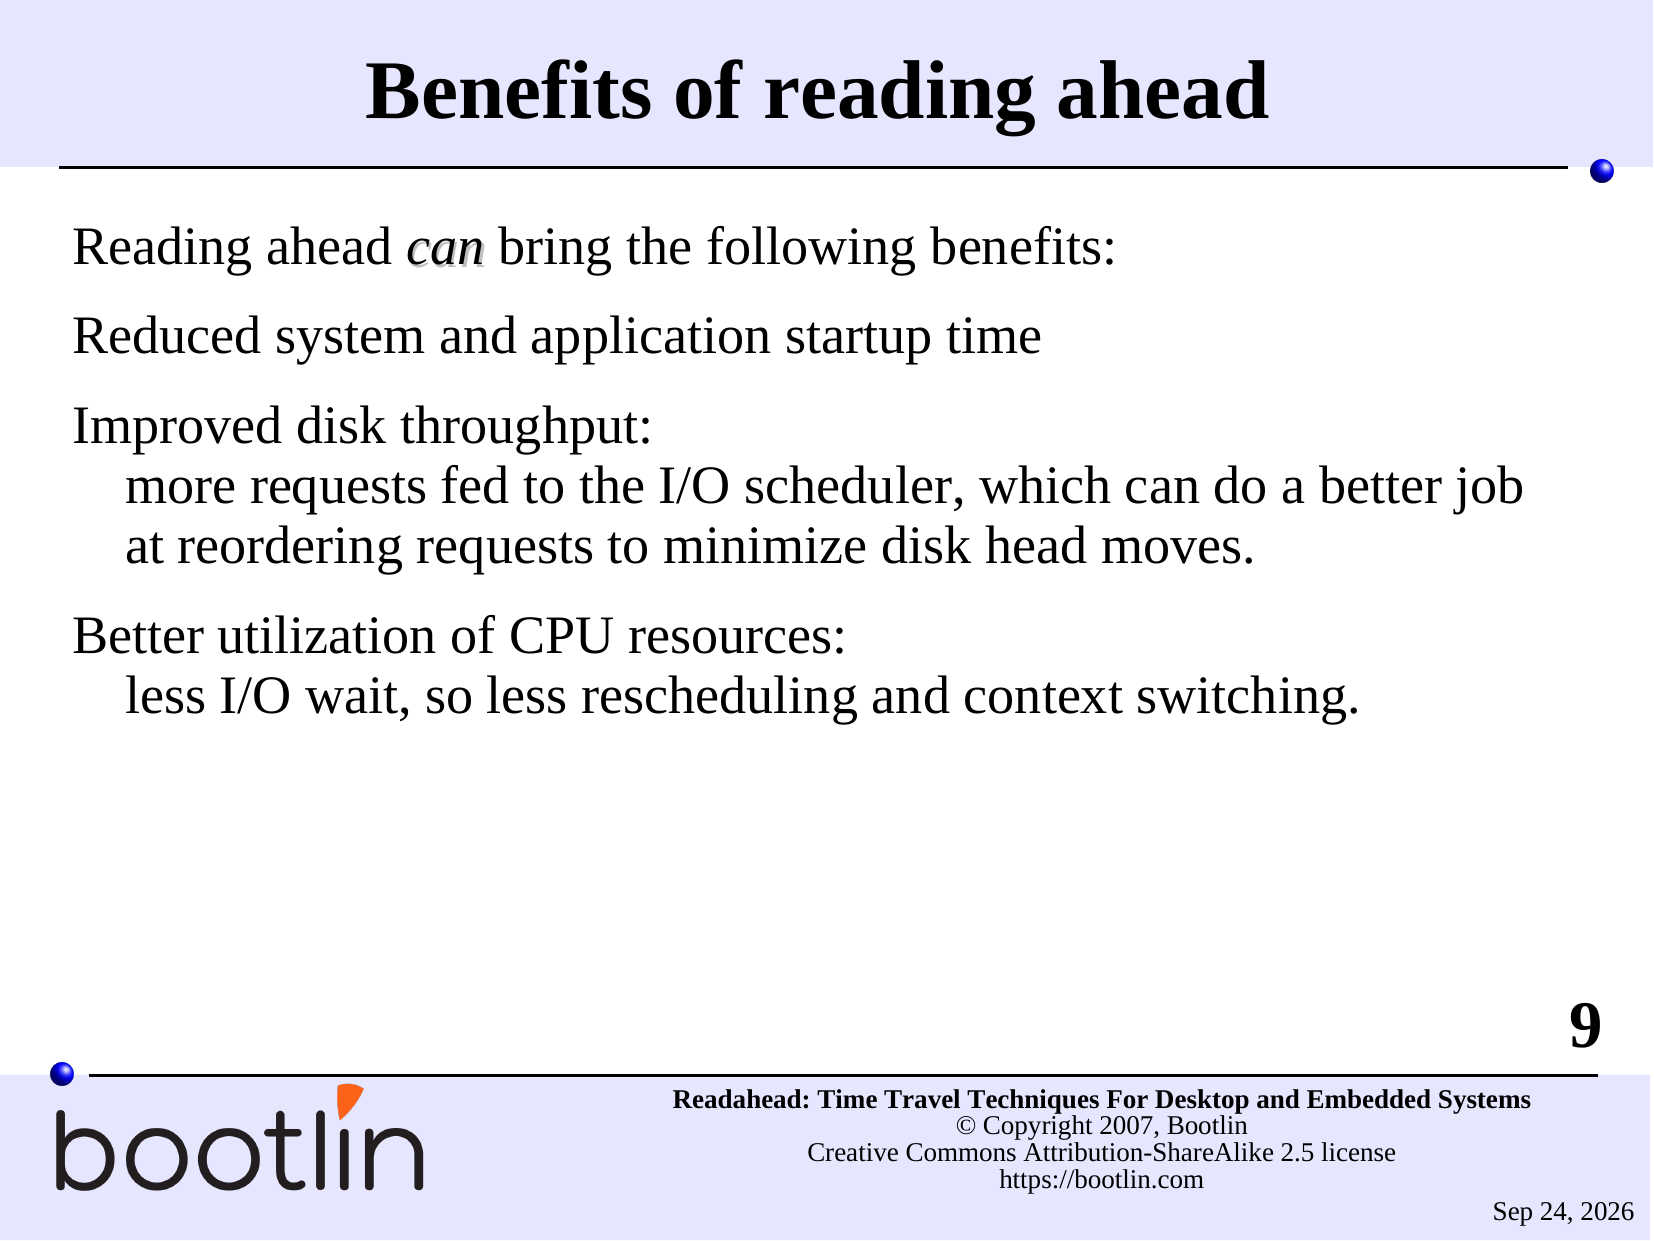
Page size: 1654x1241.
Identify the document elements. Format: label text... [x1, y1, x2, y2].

list Reading ahead can bring the following benefits: Reduced system and application startup time Improved disk throughput: more requests fed to the I/O scheduler, which can do a better job at reordering requests to minimize disk head moves. Better utilization of CPU resources: less I/O wait, so less rescheduling and context switching. [54, 216, 1574, 1066]
picture [17, 1060, 462, 1230]
title Benefits of reading ahead [33, 29, 1604, 153]
